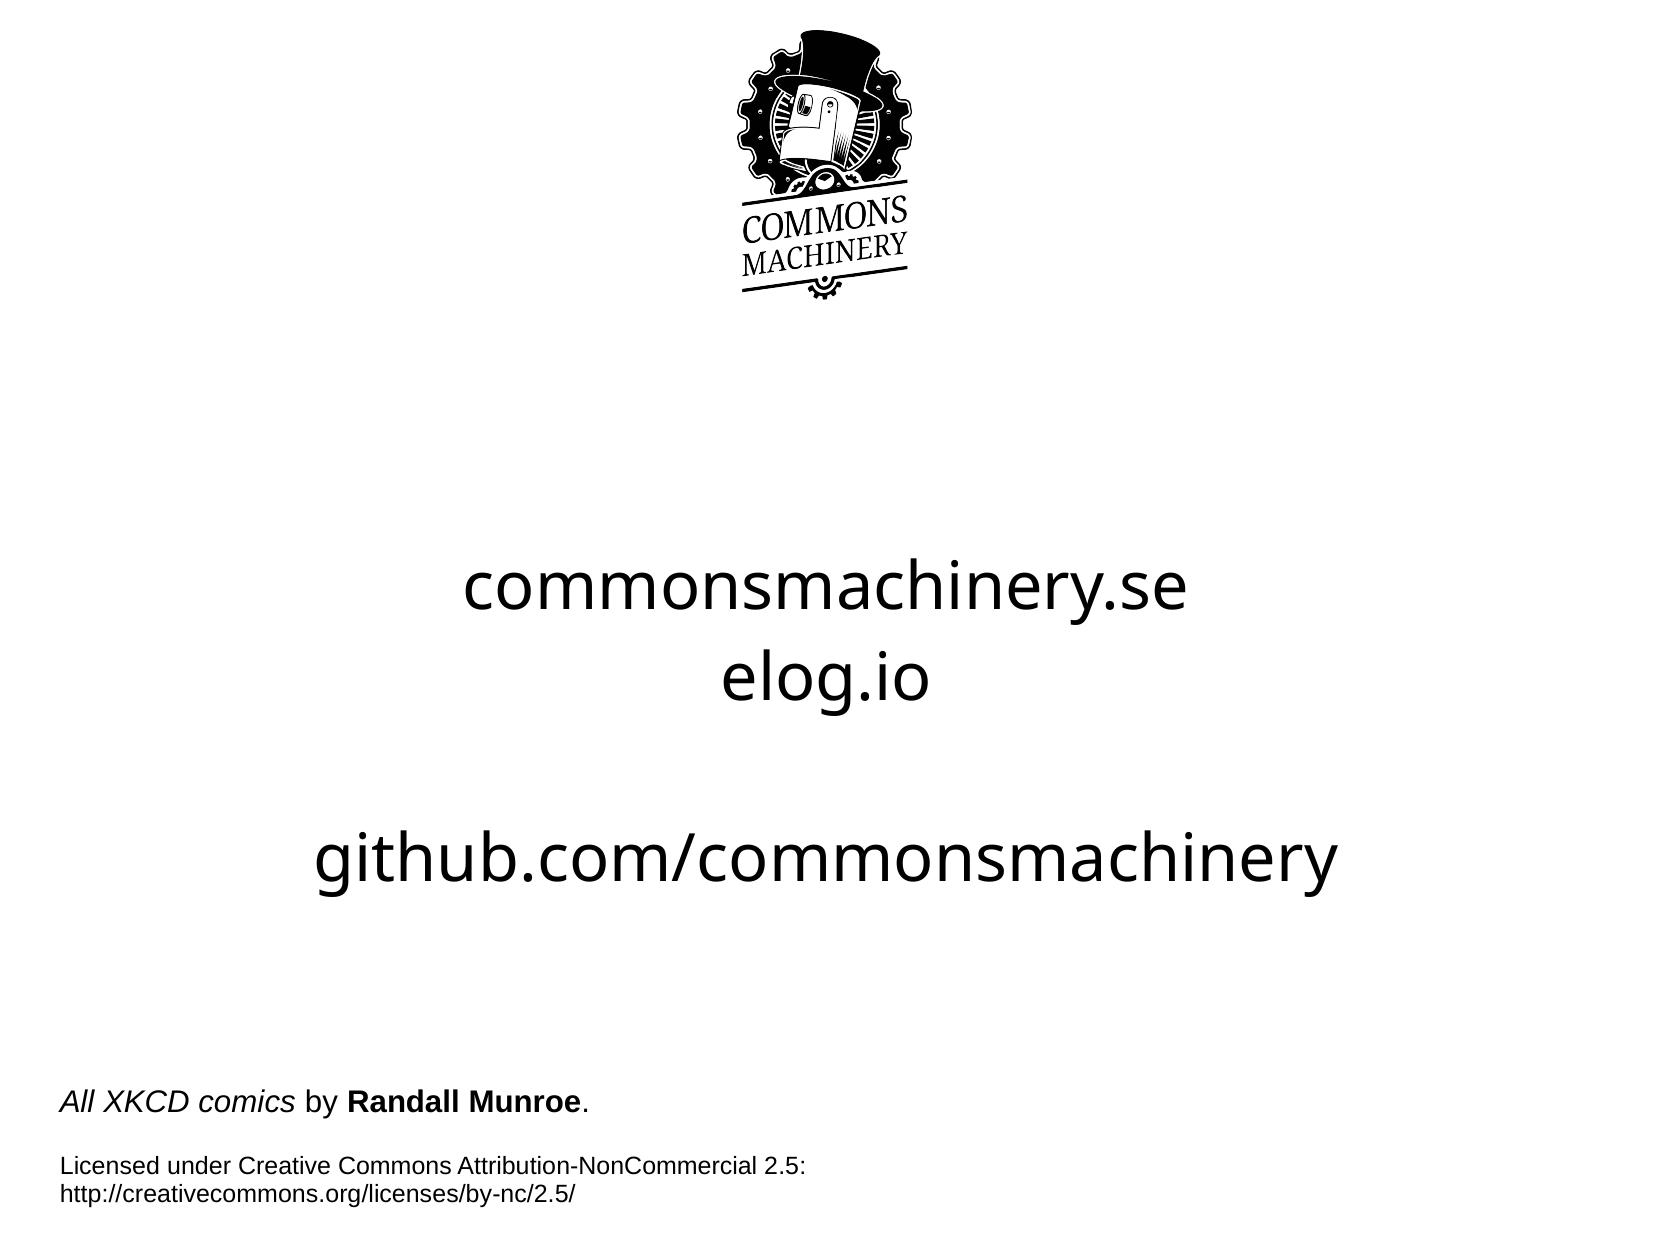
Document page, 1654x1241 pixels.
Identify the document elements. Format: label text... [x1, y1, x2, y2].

picture [737, 30, 912, 300]
text_box All XKCD comics by Randall Munroe. Licensed under Creative Commons Attribution-NonCommercial 2.5: http://creativecommons.org/licenses/by-nc/2.5/ [45, 1076, 1321, 1217]
subtitle commonsmachinery.se elog.io github.com/commonsmachinery [82, 360, 1571, 1080]
